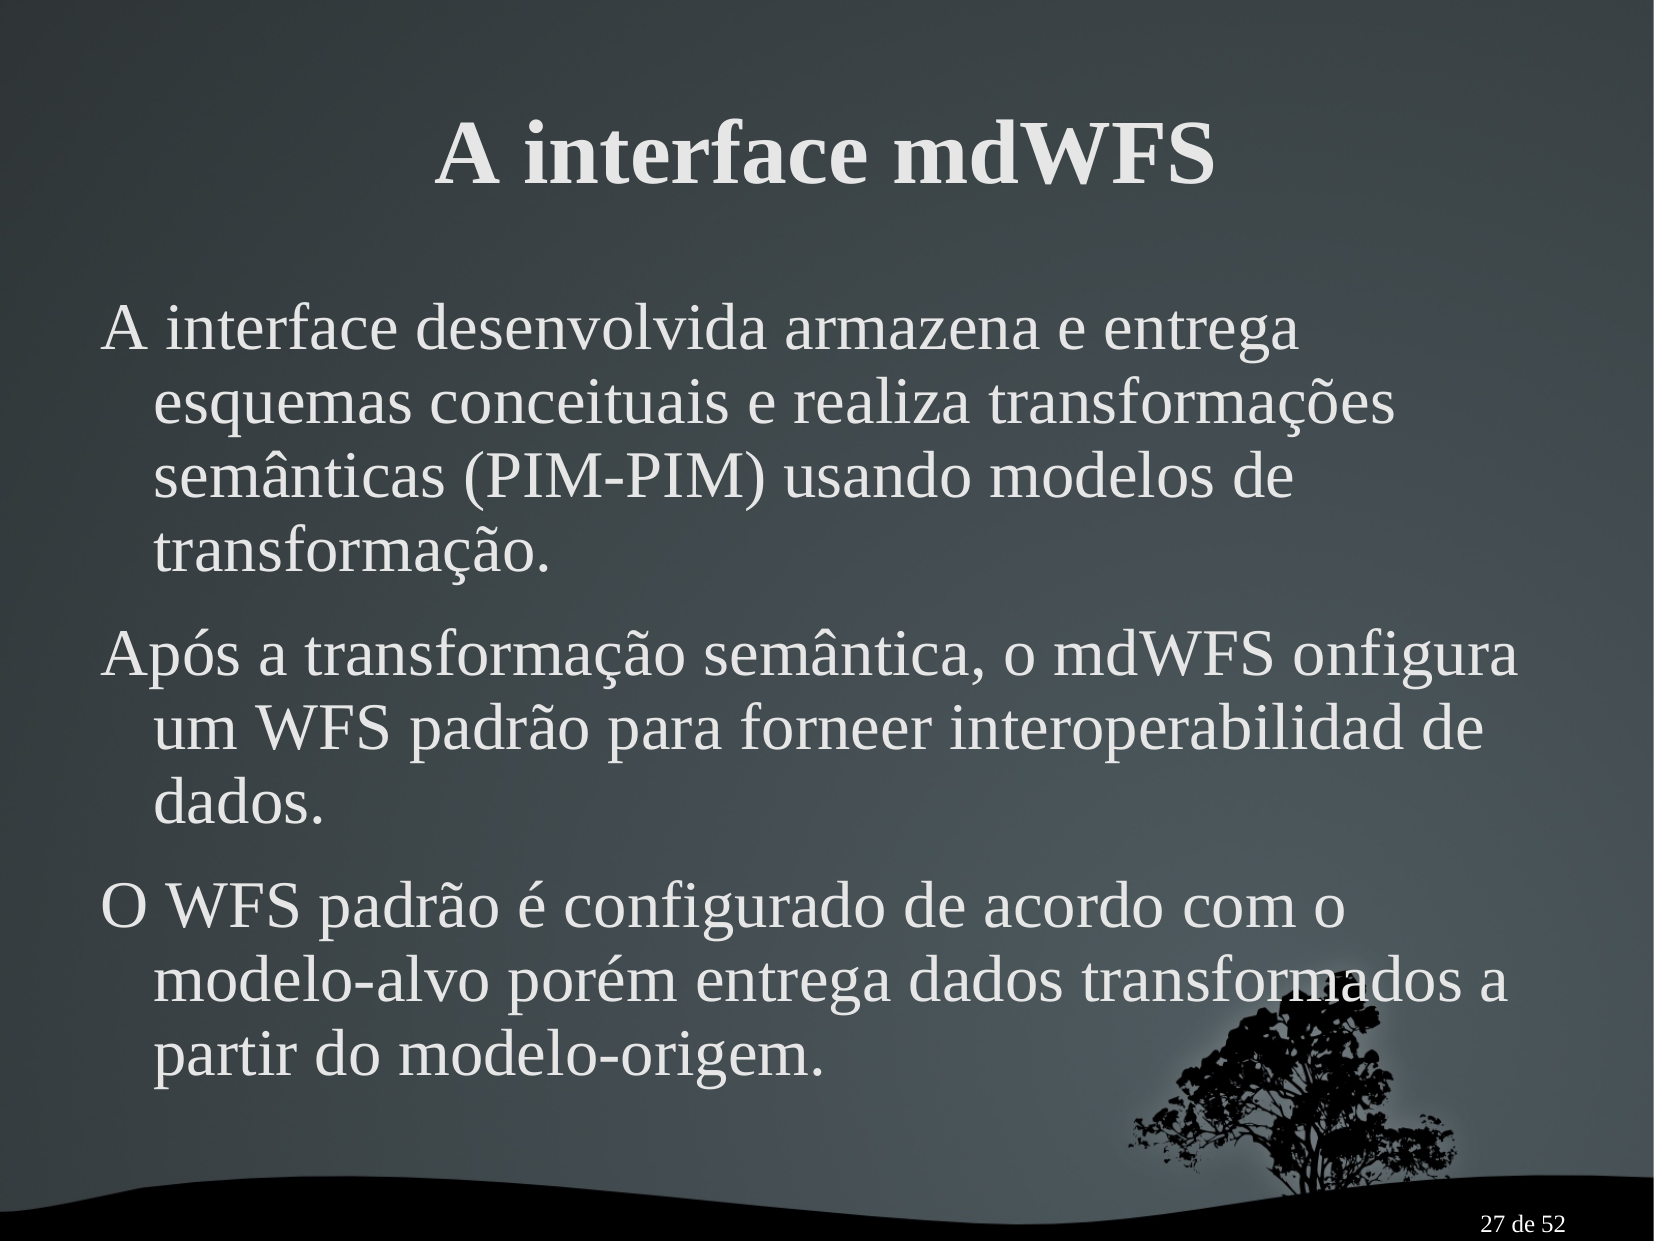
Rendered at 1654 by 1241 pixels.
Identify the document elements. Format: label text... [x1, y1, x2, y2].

list A interface desenvolvida armazena e entrega esquemas conceituais e realiza transformações semânticas (PIM-PIM) usando modelos de transformação. Após a transformação semântica, o mdWFS onfigura um WFS padrão para forneer interoperabilidad de dados. O WFS padrão é configurado de acordo com o modelo-alvo porém entrega dados transformados a partir do modelo-origem. [82, 290, 1571, 1158]
title A interface mdWFS [82, 49, 1571, 257]
picture [0, 0, 1654, 1241]
